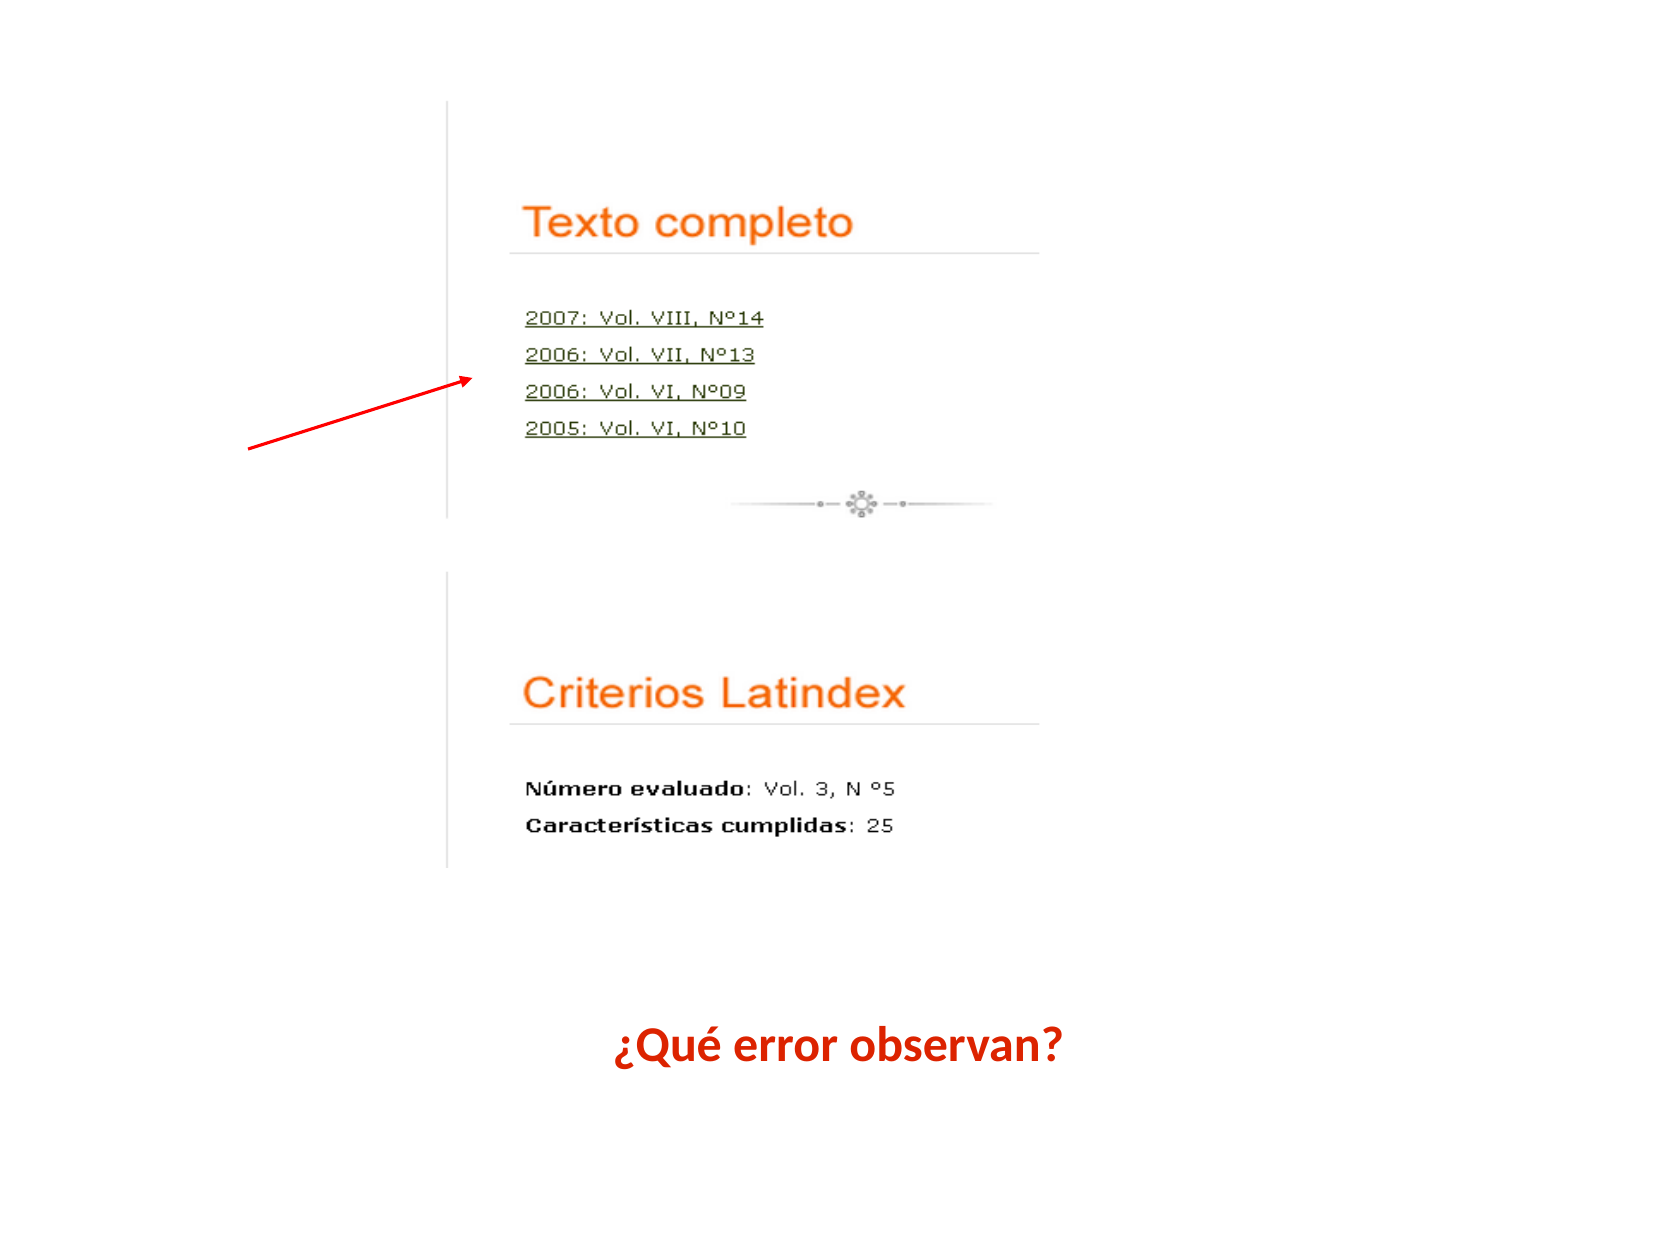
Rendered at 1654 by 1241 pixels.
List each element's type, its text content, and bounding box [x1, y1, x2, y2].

picture [425, 59, 1040, 868]
text_box ¿Qué error observan? [365, 1003, 1311, 1079]
